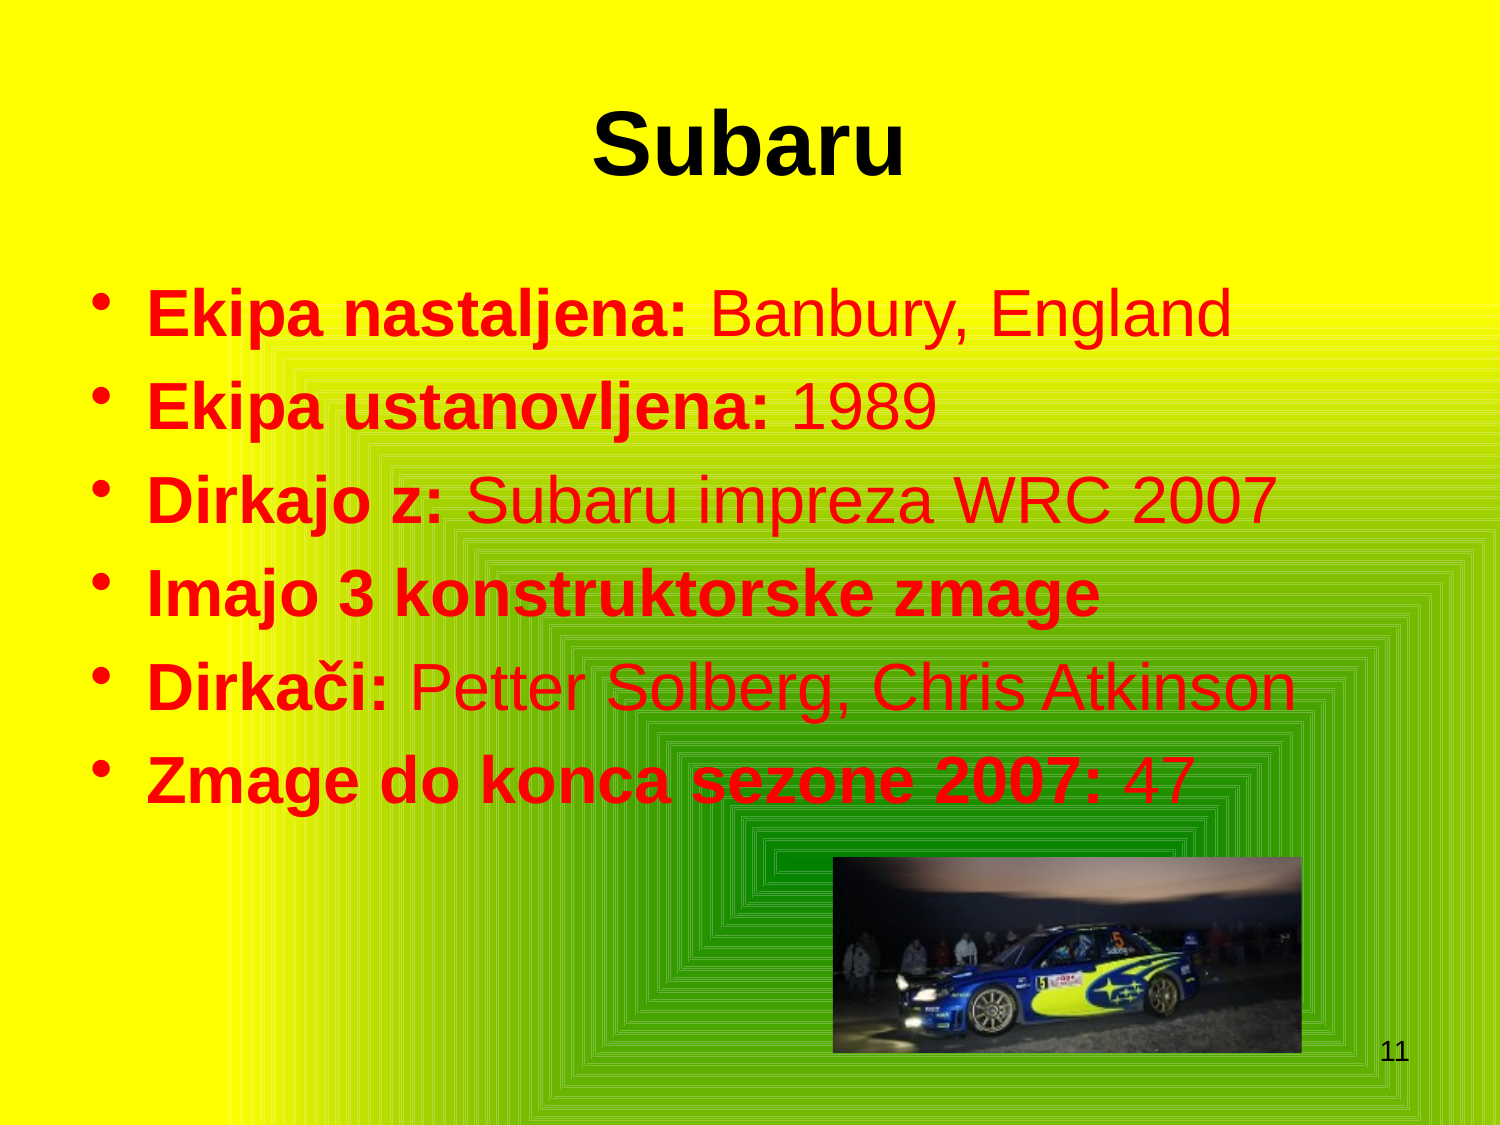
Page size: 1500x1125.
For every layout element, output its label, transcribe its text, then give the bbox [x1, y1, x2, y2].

picture [832, 1005, 1302, 1053]
list Ekipa nastaljena: Banbury, England Ekipa ustanovljena: 1989 Dirkajo z: Subaru impreza WRC 2007 Imajo 3 konstruktorske zmage Dirkači: Petter Solberg, Chris Atkinson Zmage do konca sezone 2007: 47 [75, 262, 1425, 1005]
slide_number <number> [1074, 1024, 1425, 1103]
title Subaru [75, 45, 1425, 233]
